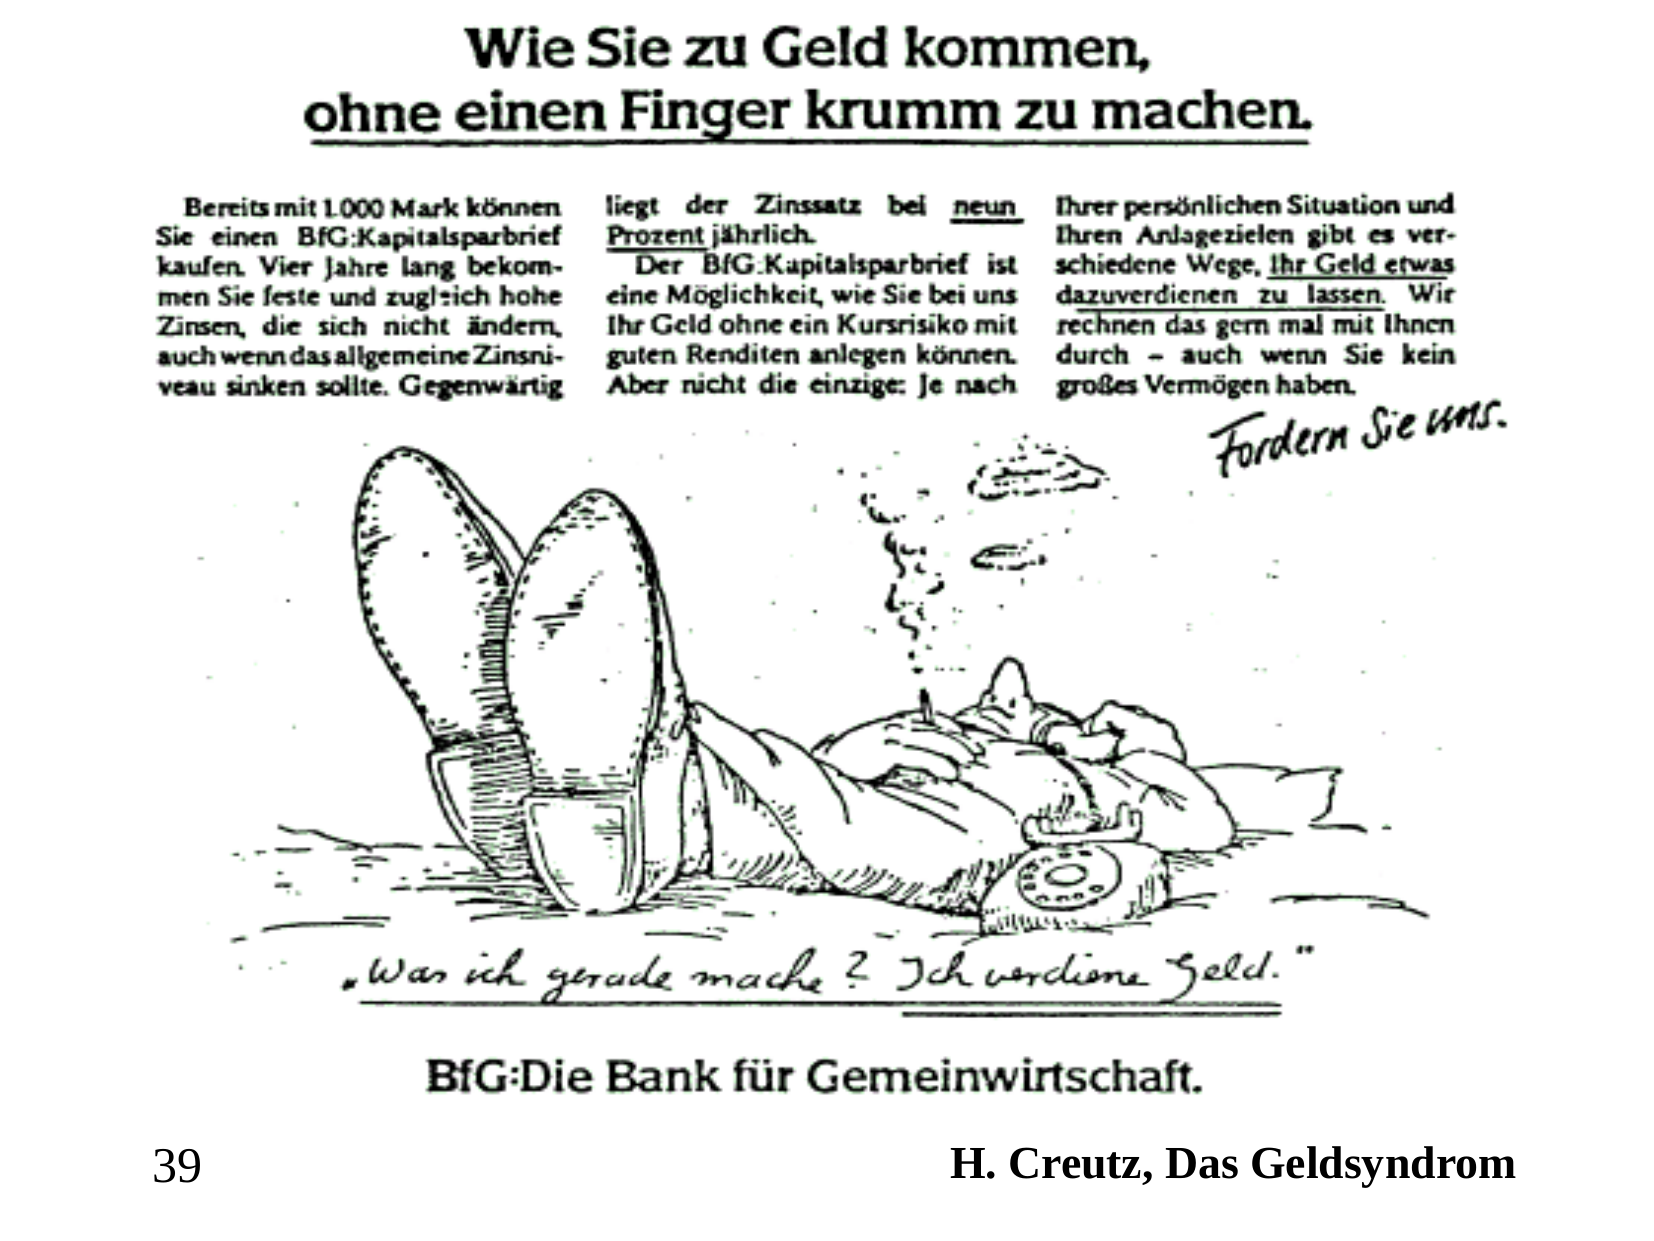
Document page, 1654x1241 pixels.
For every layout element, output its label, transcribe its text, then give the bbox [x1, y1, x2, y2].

text_box H. Creutz, Das Geldsyndrom [935, 1130, 1532, 1197]
picture [107, 8, 1546, 1137]
text_box <Foliennummer> [0, 1130, 383, 1207]
